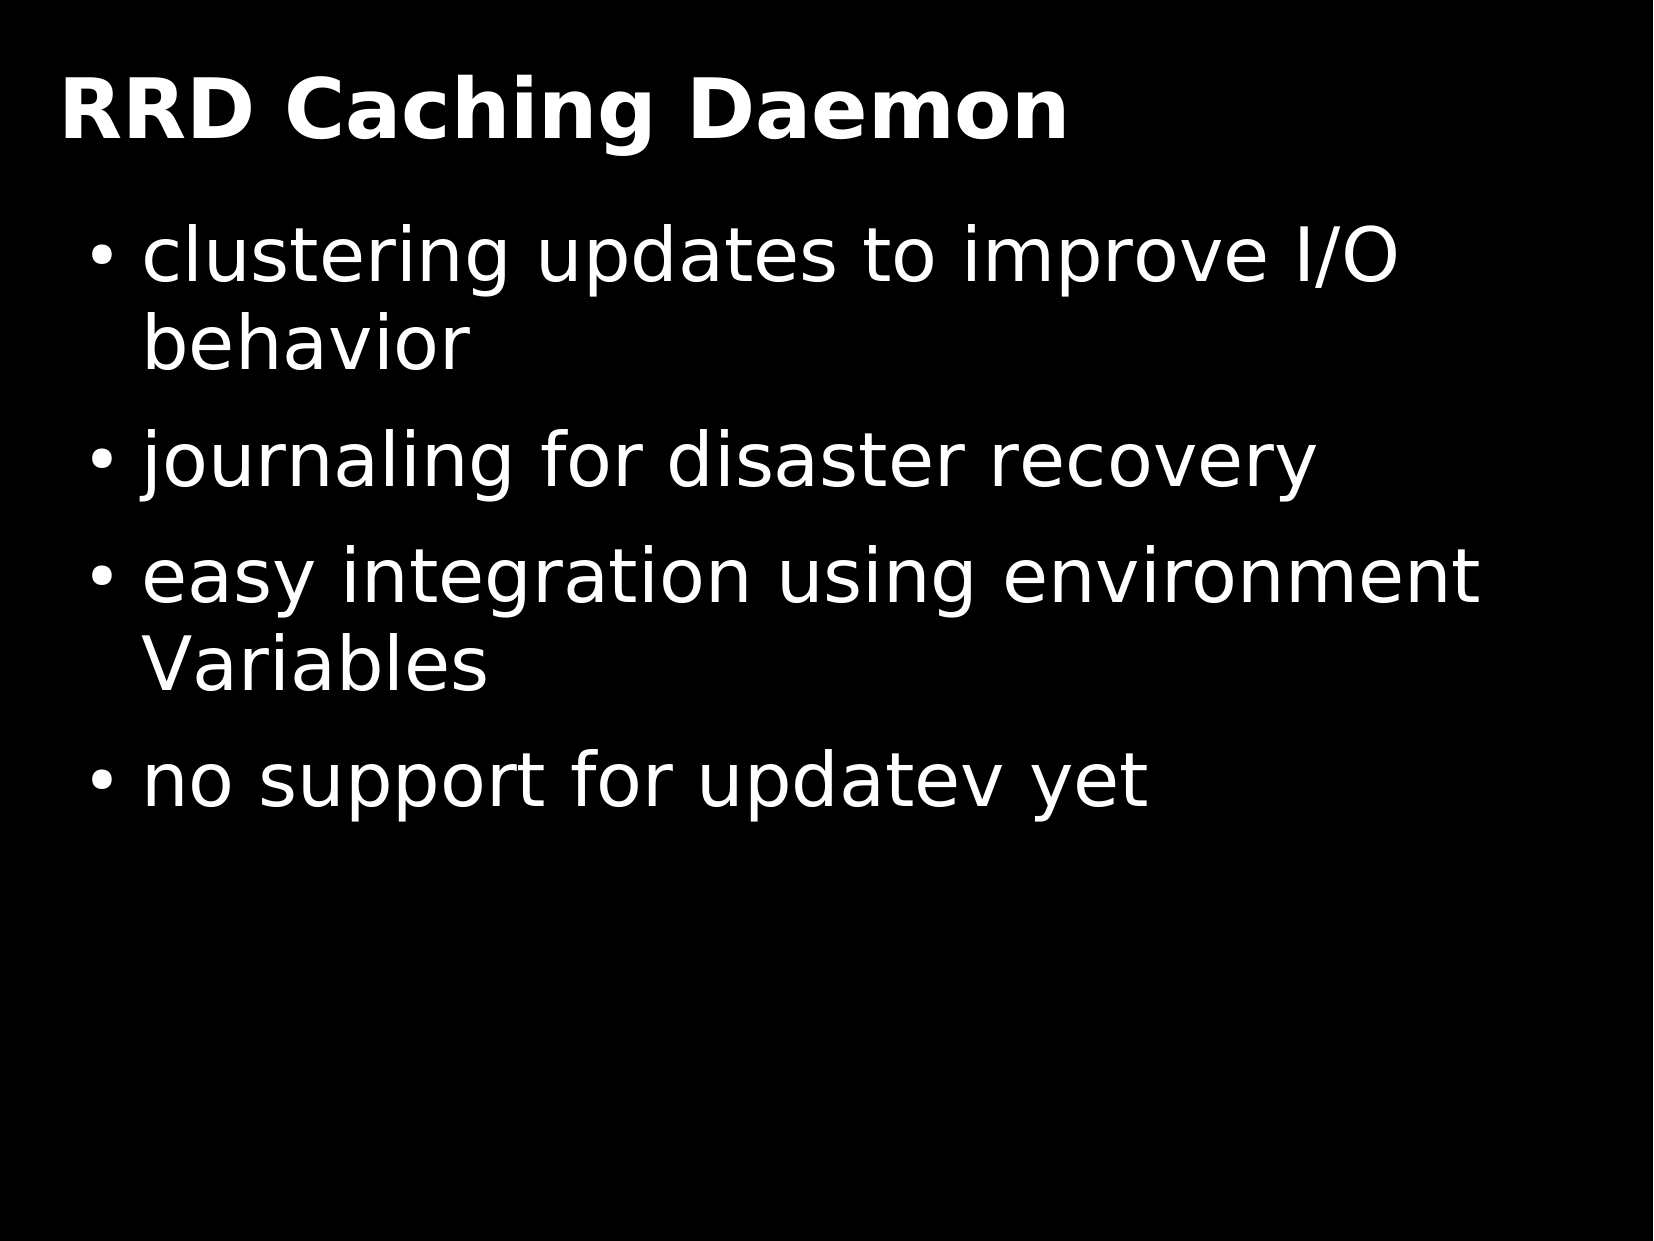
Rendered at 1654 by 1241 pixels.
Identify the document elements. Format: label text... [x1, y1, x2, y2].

title RRD Caching Daemon [59, 35, 1607, 185]
list clustering updates to improve I/O behavior journaling for disaster recovery easy integration using environment Variables no support for updatev yet [70, 212, 1591, 1016]
